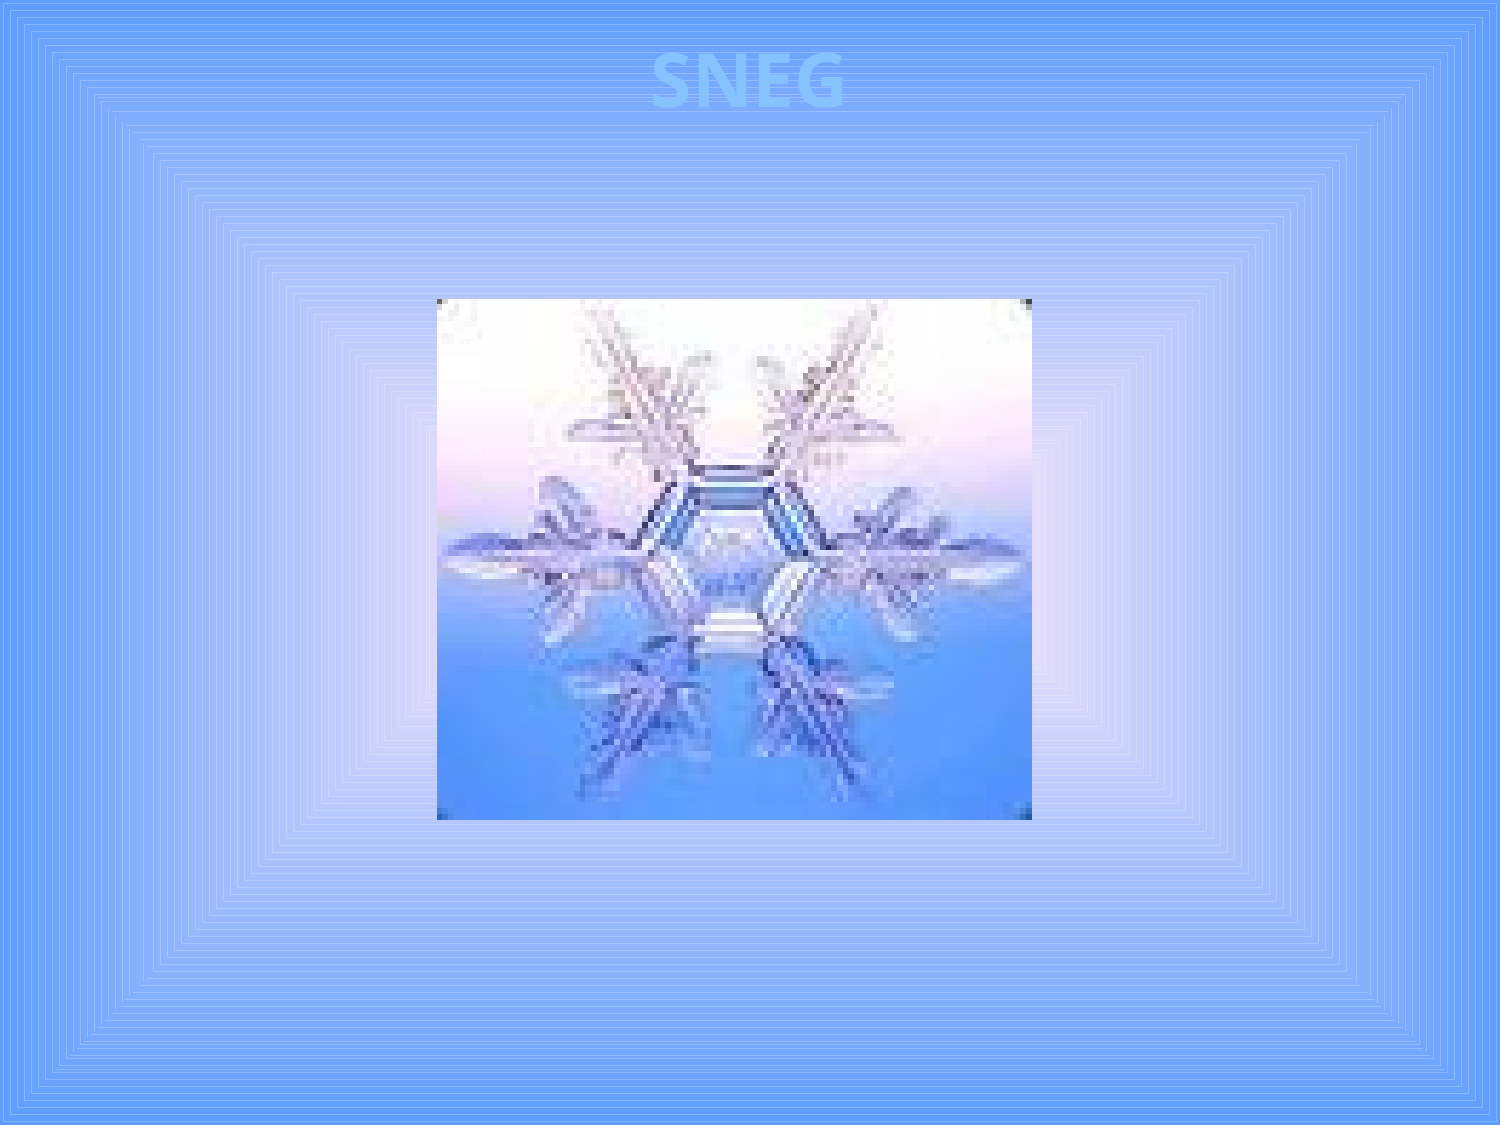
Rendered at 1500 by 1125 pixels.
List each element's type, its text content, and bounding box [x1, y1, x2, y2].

picture [437, 299, 1032, 820]
text_box SNEG [500, 24, 1000, 163]
